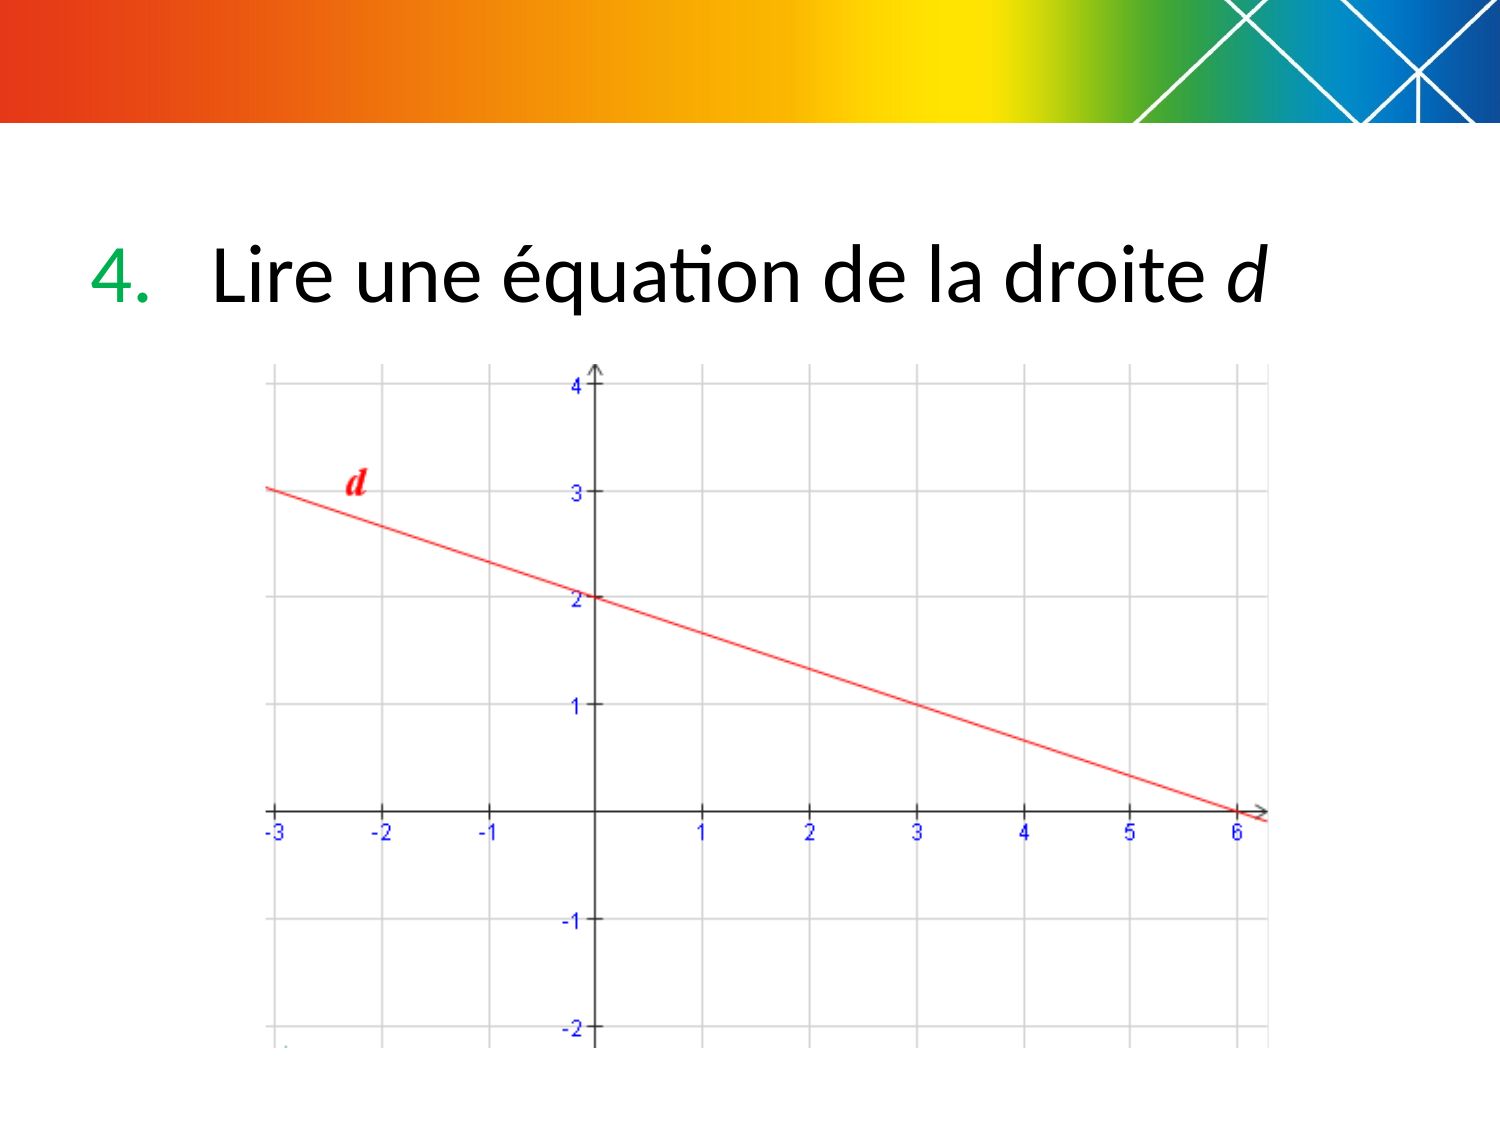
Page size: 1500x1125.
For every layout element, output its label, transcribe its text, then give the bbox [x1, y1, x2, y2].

title Lire une équation de la droite d [74, 164, 1388, 374]
picture [0, 0, 1359, 123]
picture [265, 364, 1269, 1048]
picture [1340, 0, 1500, 123]
